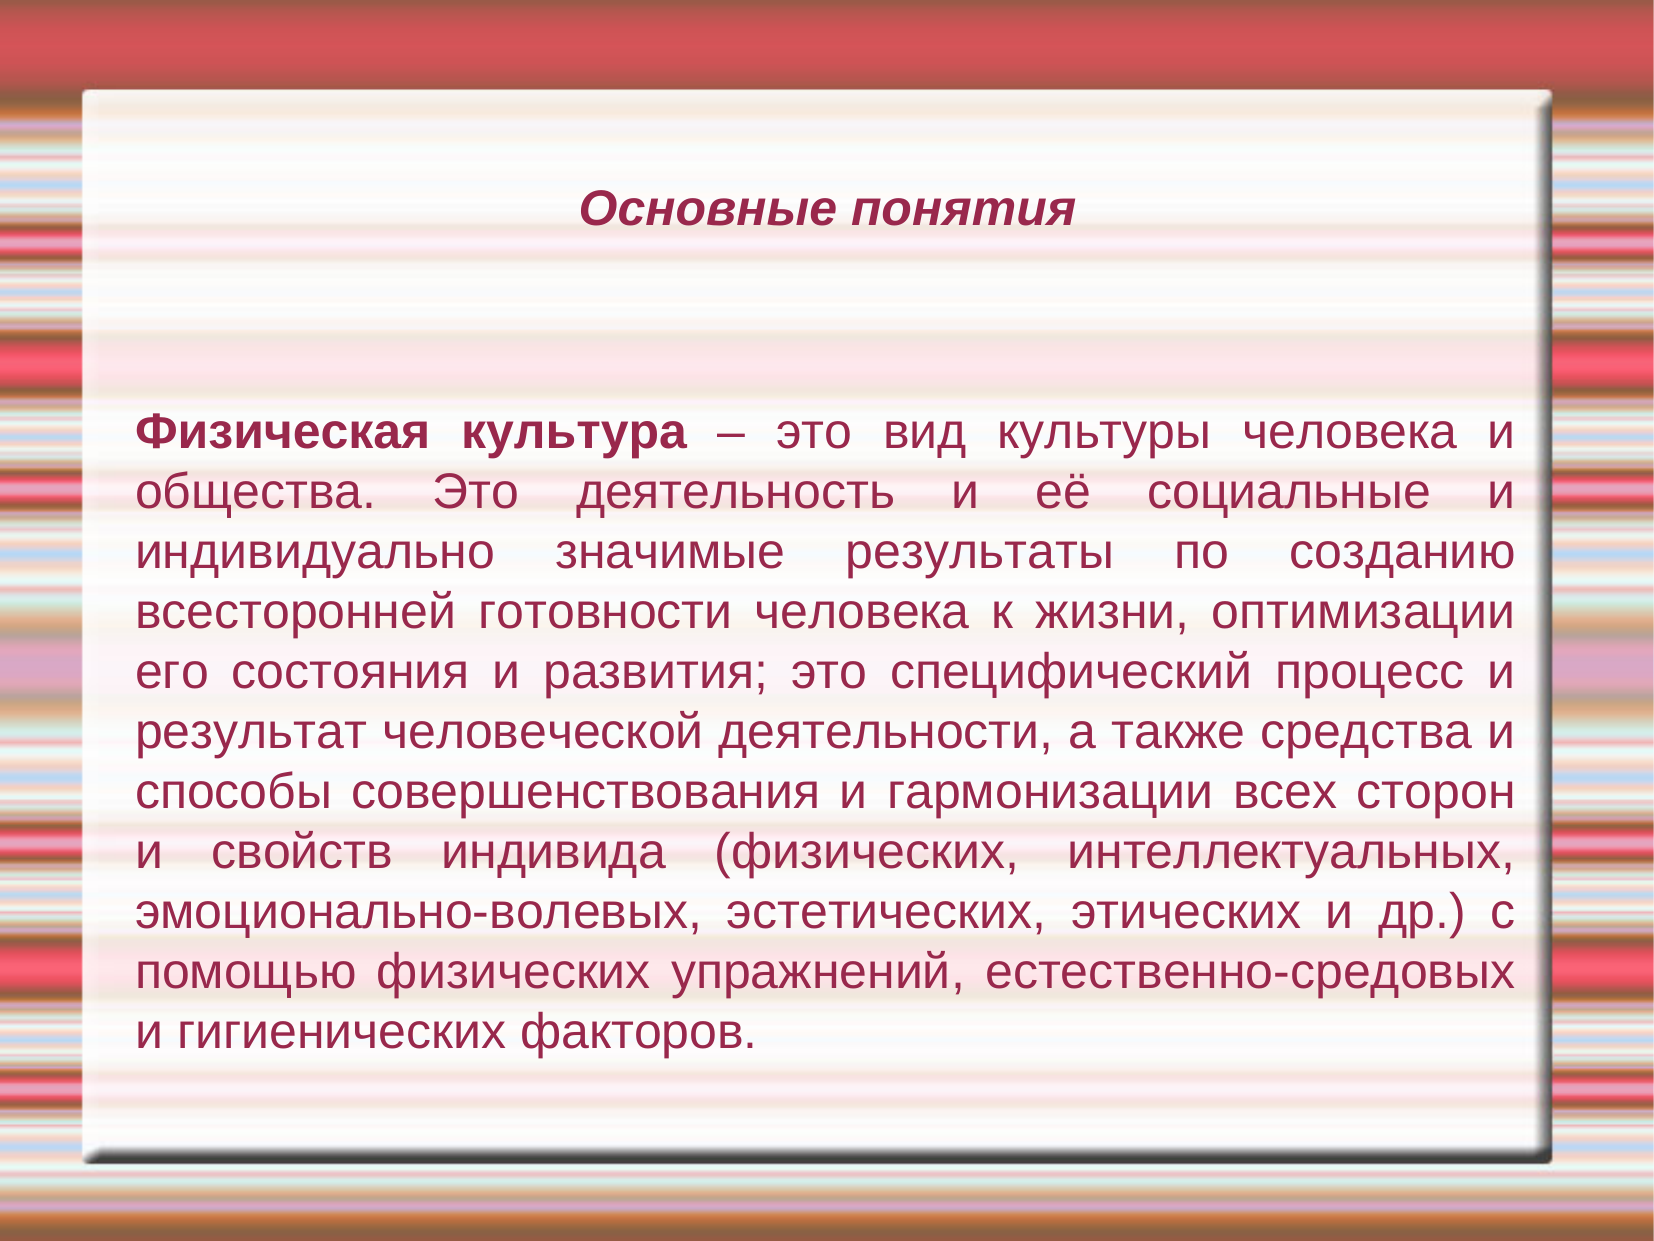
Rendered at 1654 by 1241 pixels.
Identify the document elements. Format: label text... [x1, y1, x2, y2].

title Основные понятия [121, 114, 1534, 296]
subtitle Физическая культура – это вид культуры человека и общества. Это деятельность и её социальные и индивидуально значимые результаты по созданию всесторонней готовности человека к жизни, оптимизации его состояния и развития; это специфический процесс и результат человеческой деятельности, а также средства и способы совершенствования и гармонизации всех сторон и свойств индивида (физических, интеллектуальных, эмоционально-волевых, эстетических, этических и др.) с помощью физических упражнений, естественно-средовых и гигиенических факторов. [134, 265, 1516, 1132]
